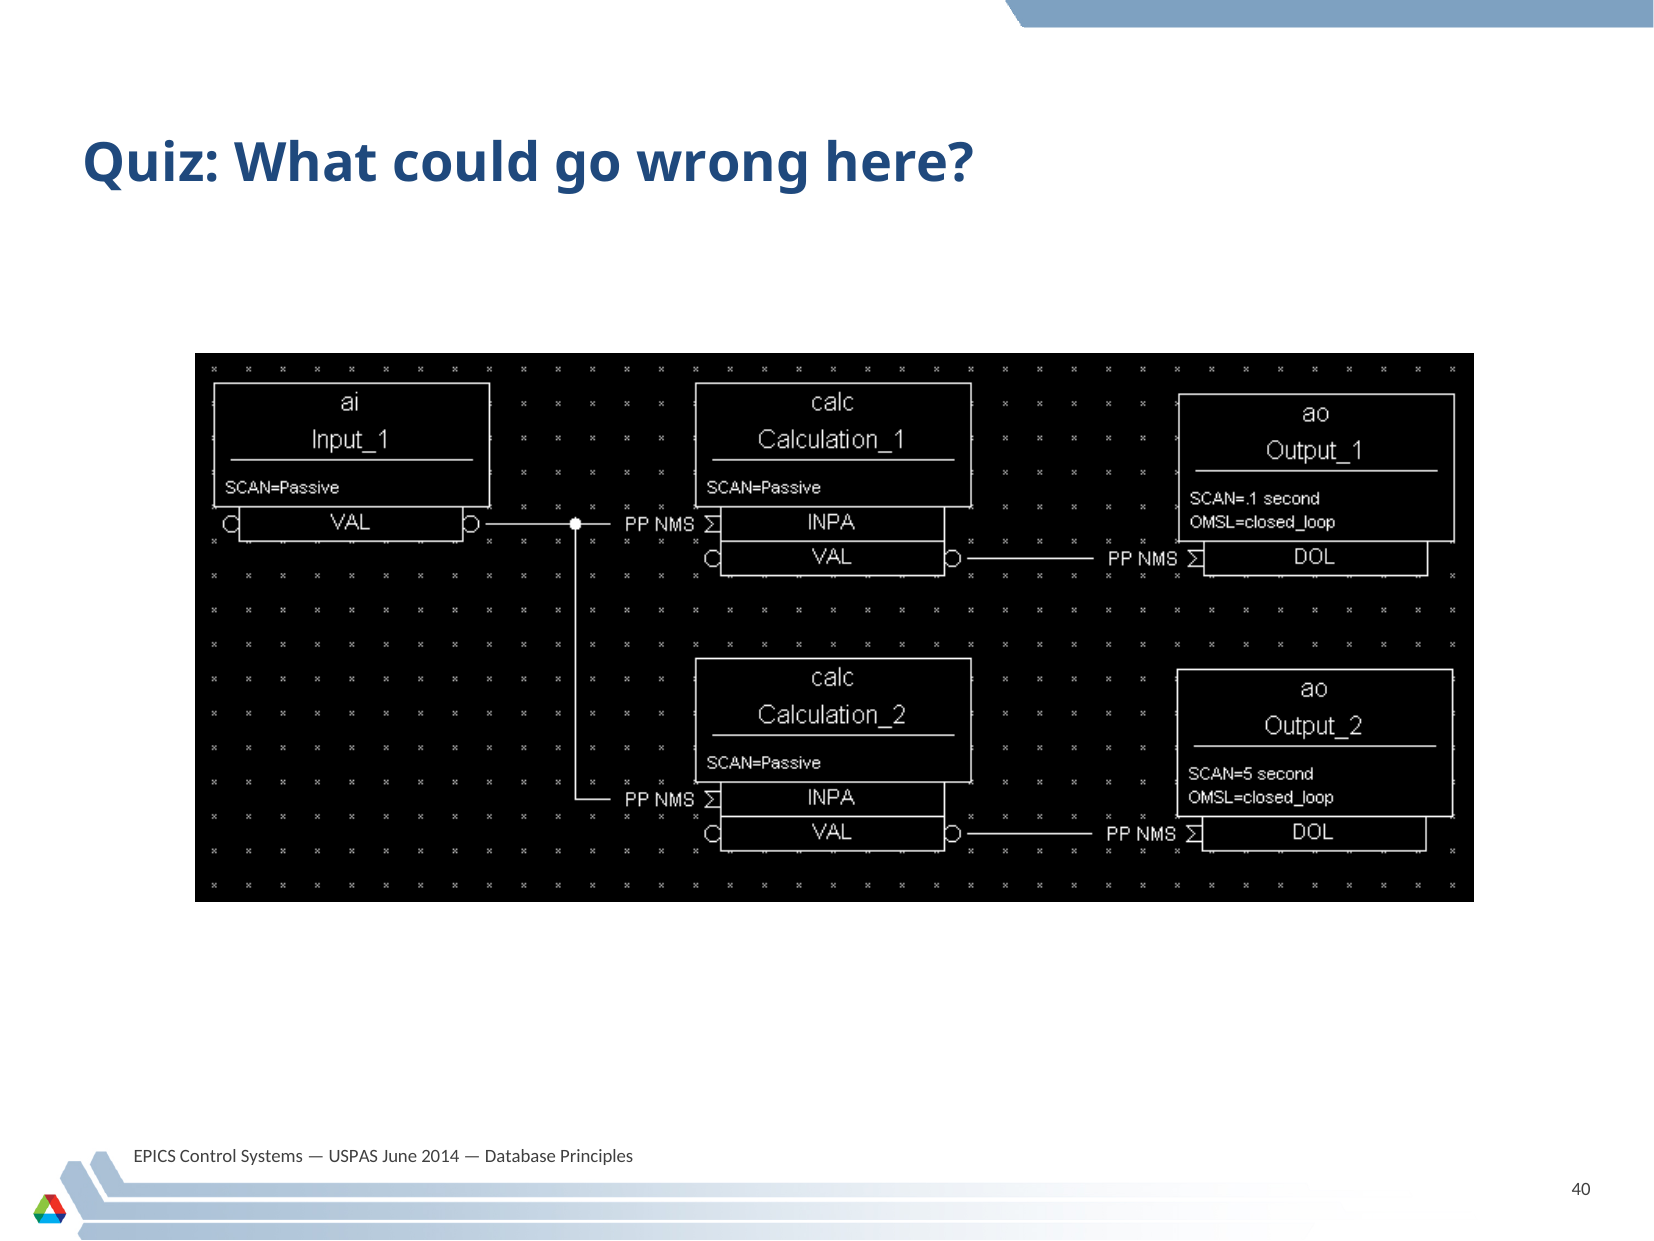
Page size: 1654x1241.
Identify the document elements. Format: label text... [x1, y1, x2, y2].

picture [0, 1143, 1654, 1240]
picture [195, 353, 1474, 902]
picture [0, 0, 1654, 29]
title Quiz: What could go wrong here? [82, 128, 1571, 192]
